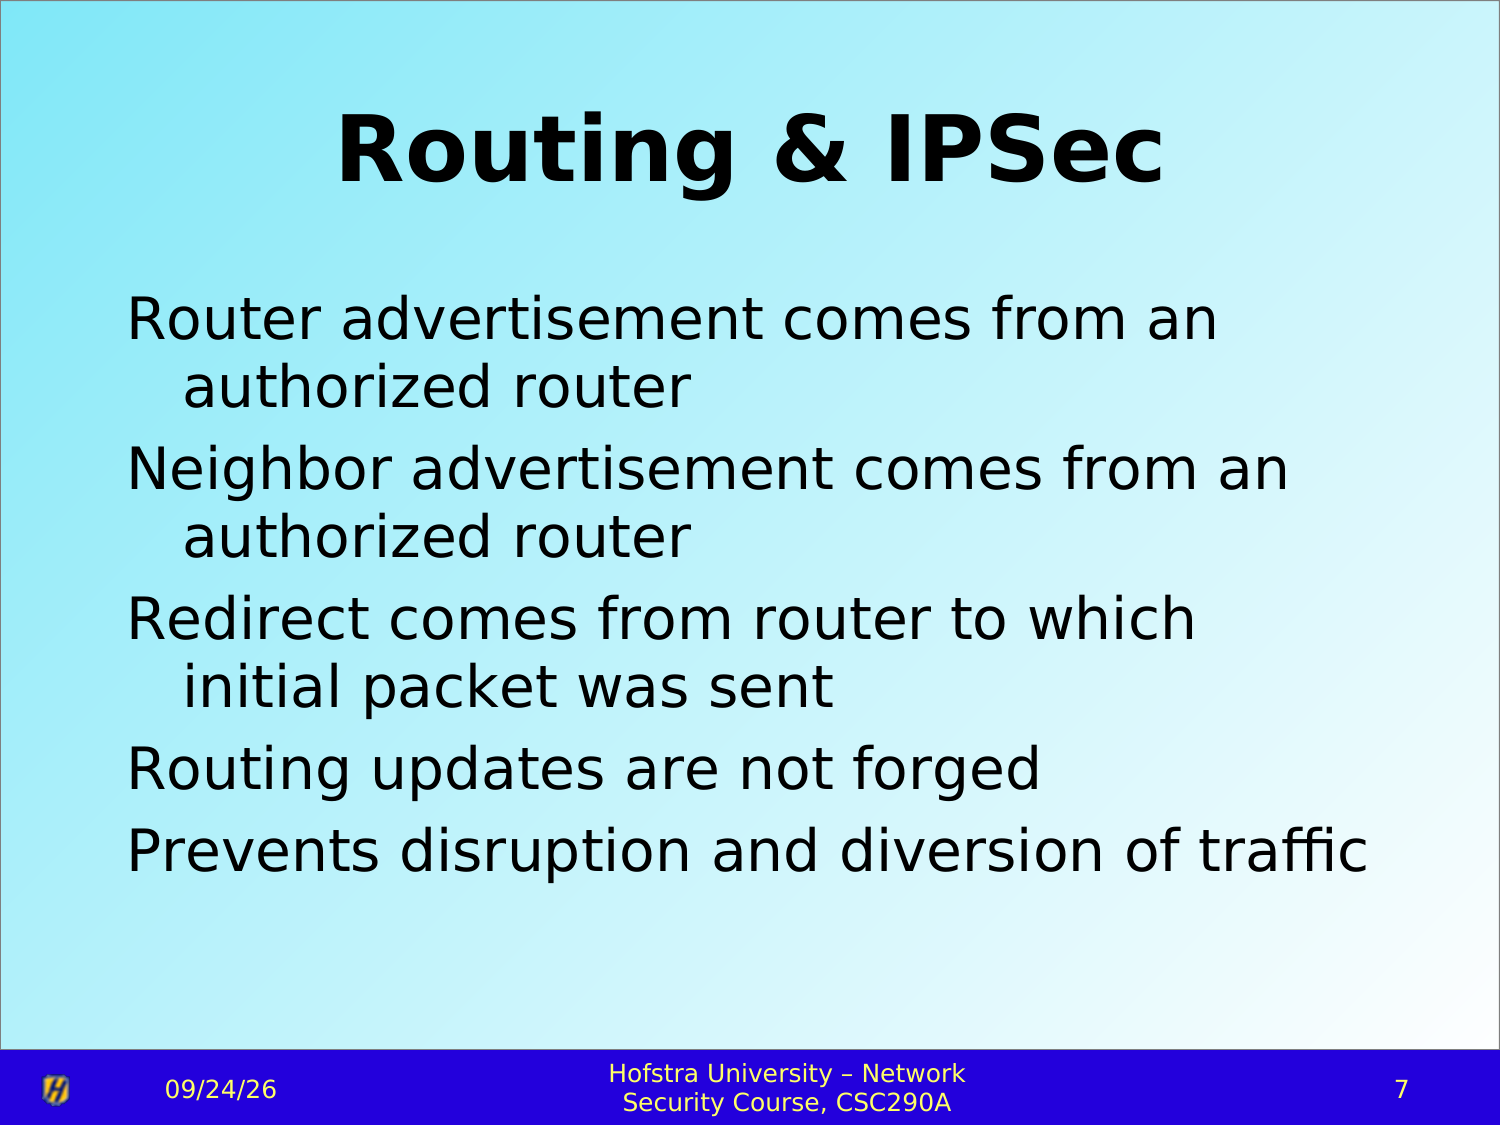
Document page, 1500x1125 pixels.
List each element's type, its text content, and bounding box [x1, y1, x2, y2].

title Routing & IPSec [112, 85, 1391, 212]
list Router advertisement comes from an authorized router Neighbor advertisement comes from an authorized router Redirect comes from router to which initial packet was sent Routing updates are not forged Prevents disruption and diversion of traffic [111, 277, 1387, 961]
picture [37, 1072, 76, 1110]
